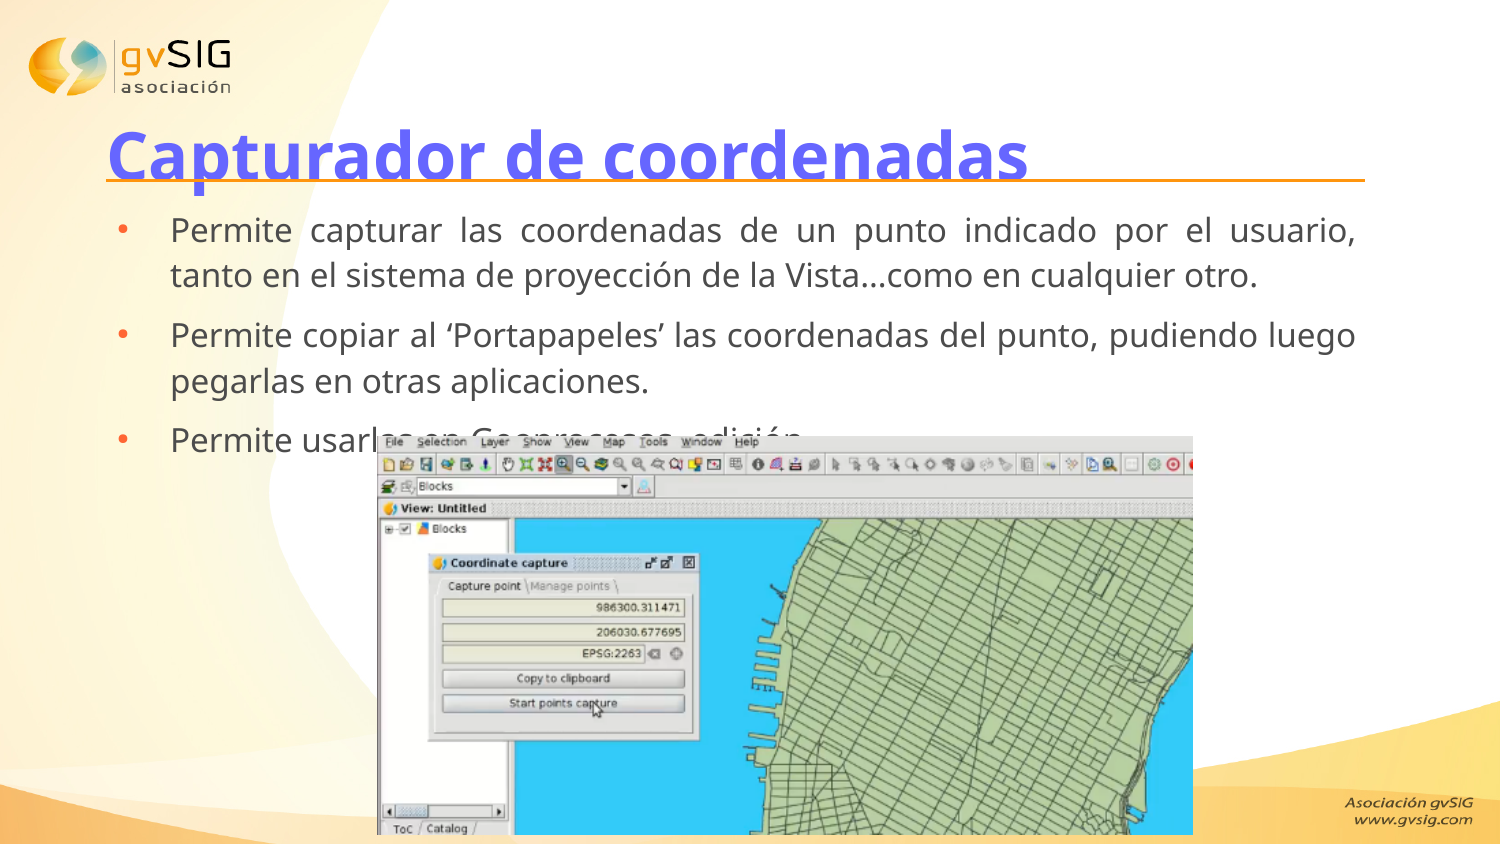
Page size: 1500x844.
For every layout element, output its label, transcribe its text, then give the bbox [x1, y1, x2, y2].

title Capturador de coordenadas [106, 115, 1457, 193]
list Permite capturar las coordenadas de un punto indicado por el usuario, tanto en el sistema de proyección de la Vista…como en cualquier otro. Permite copiar al ‘Portapapeles’ las coordenadas del punto, pudiendo luego pegarlas en otras aplicaciones. Permite usarlas en Geoprocesos, edición,... [99, 129, 1359, 770]
picture [0, 0, 1500, 844]
